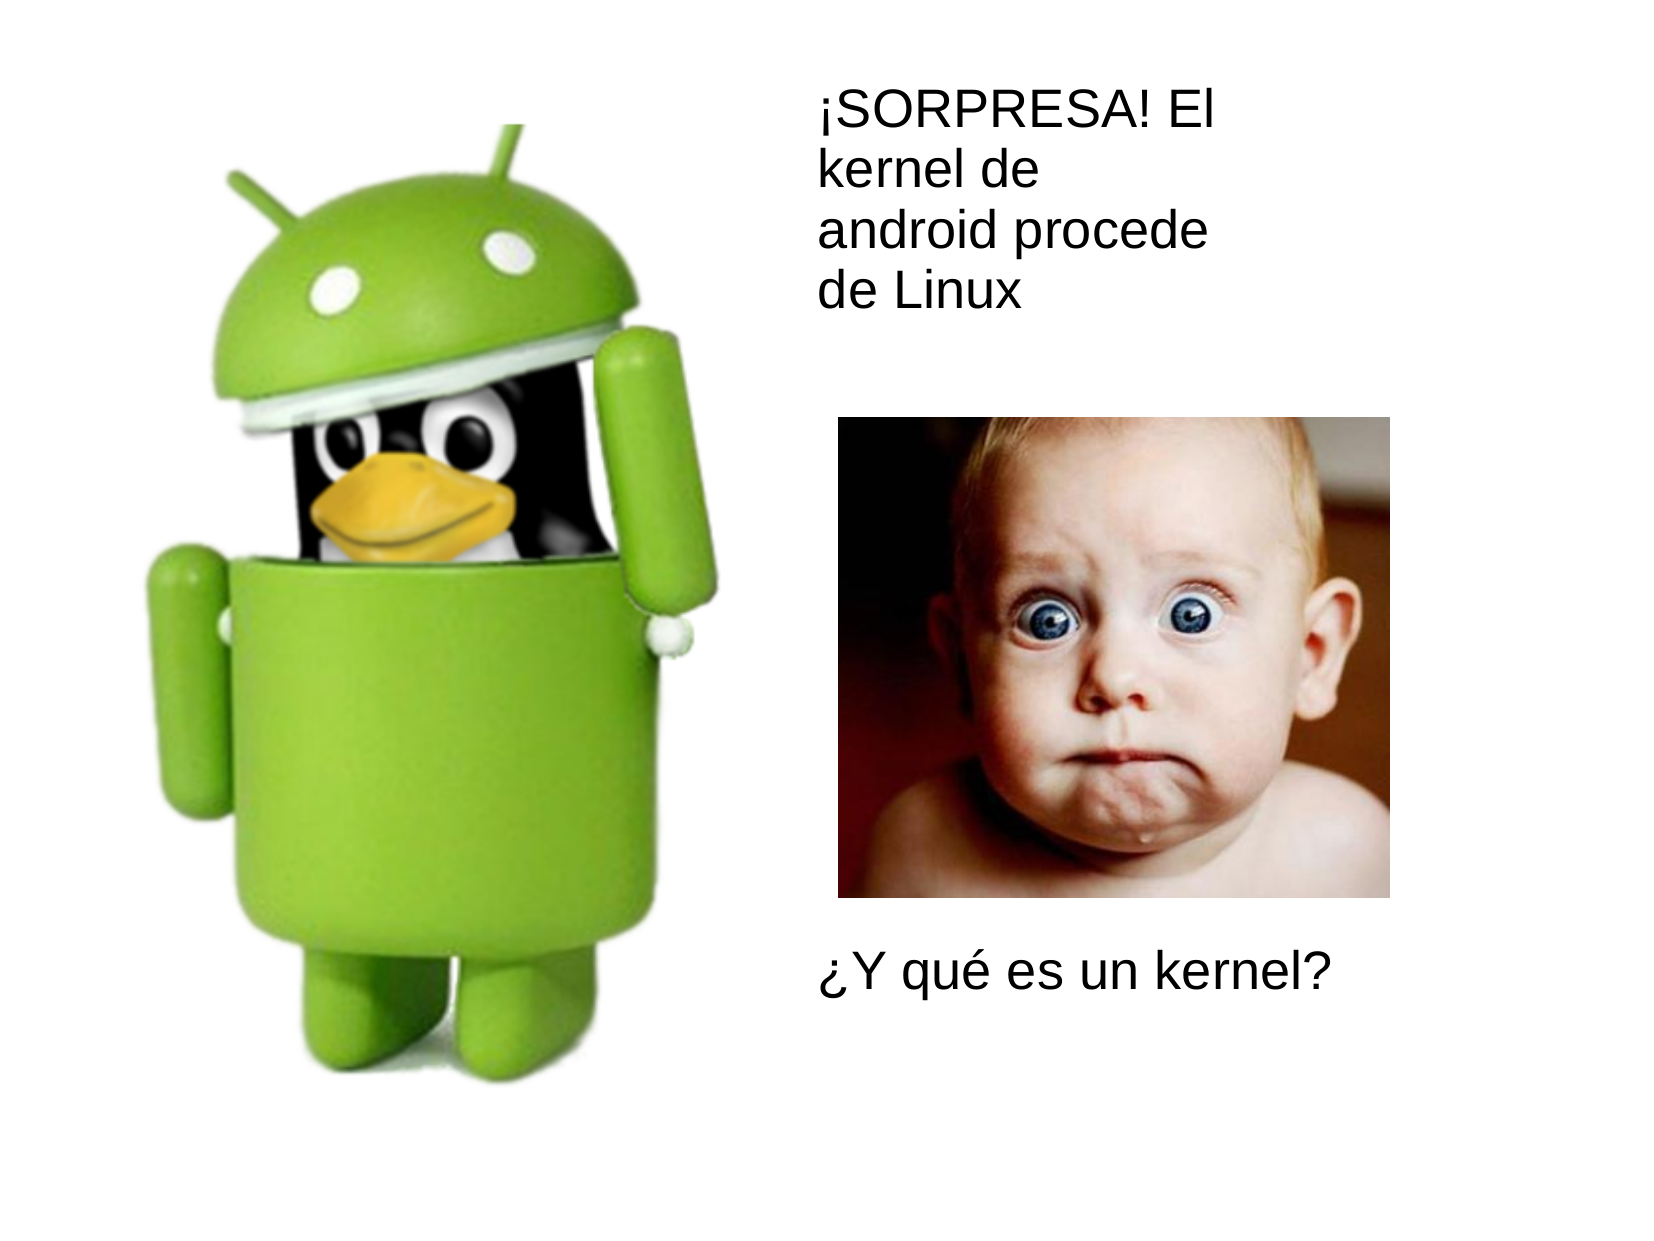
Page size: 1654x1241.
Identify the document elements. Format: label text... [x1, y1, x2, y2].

picture [106, 101, 764, 1117]
text_box ¡SORPRESA! El kernel de android procede de Linux [803, 70, 1252, 378]
picture [838, 417, 1390, 898]
text_box ¿Y qué es un kernel? [803, 933, 1430, 1009]
